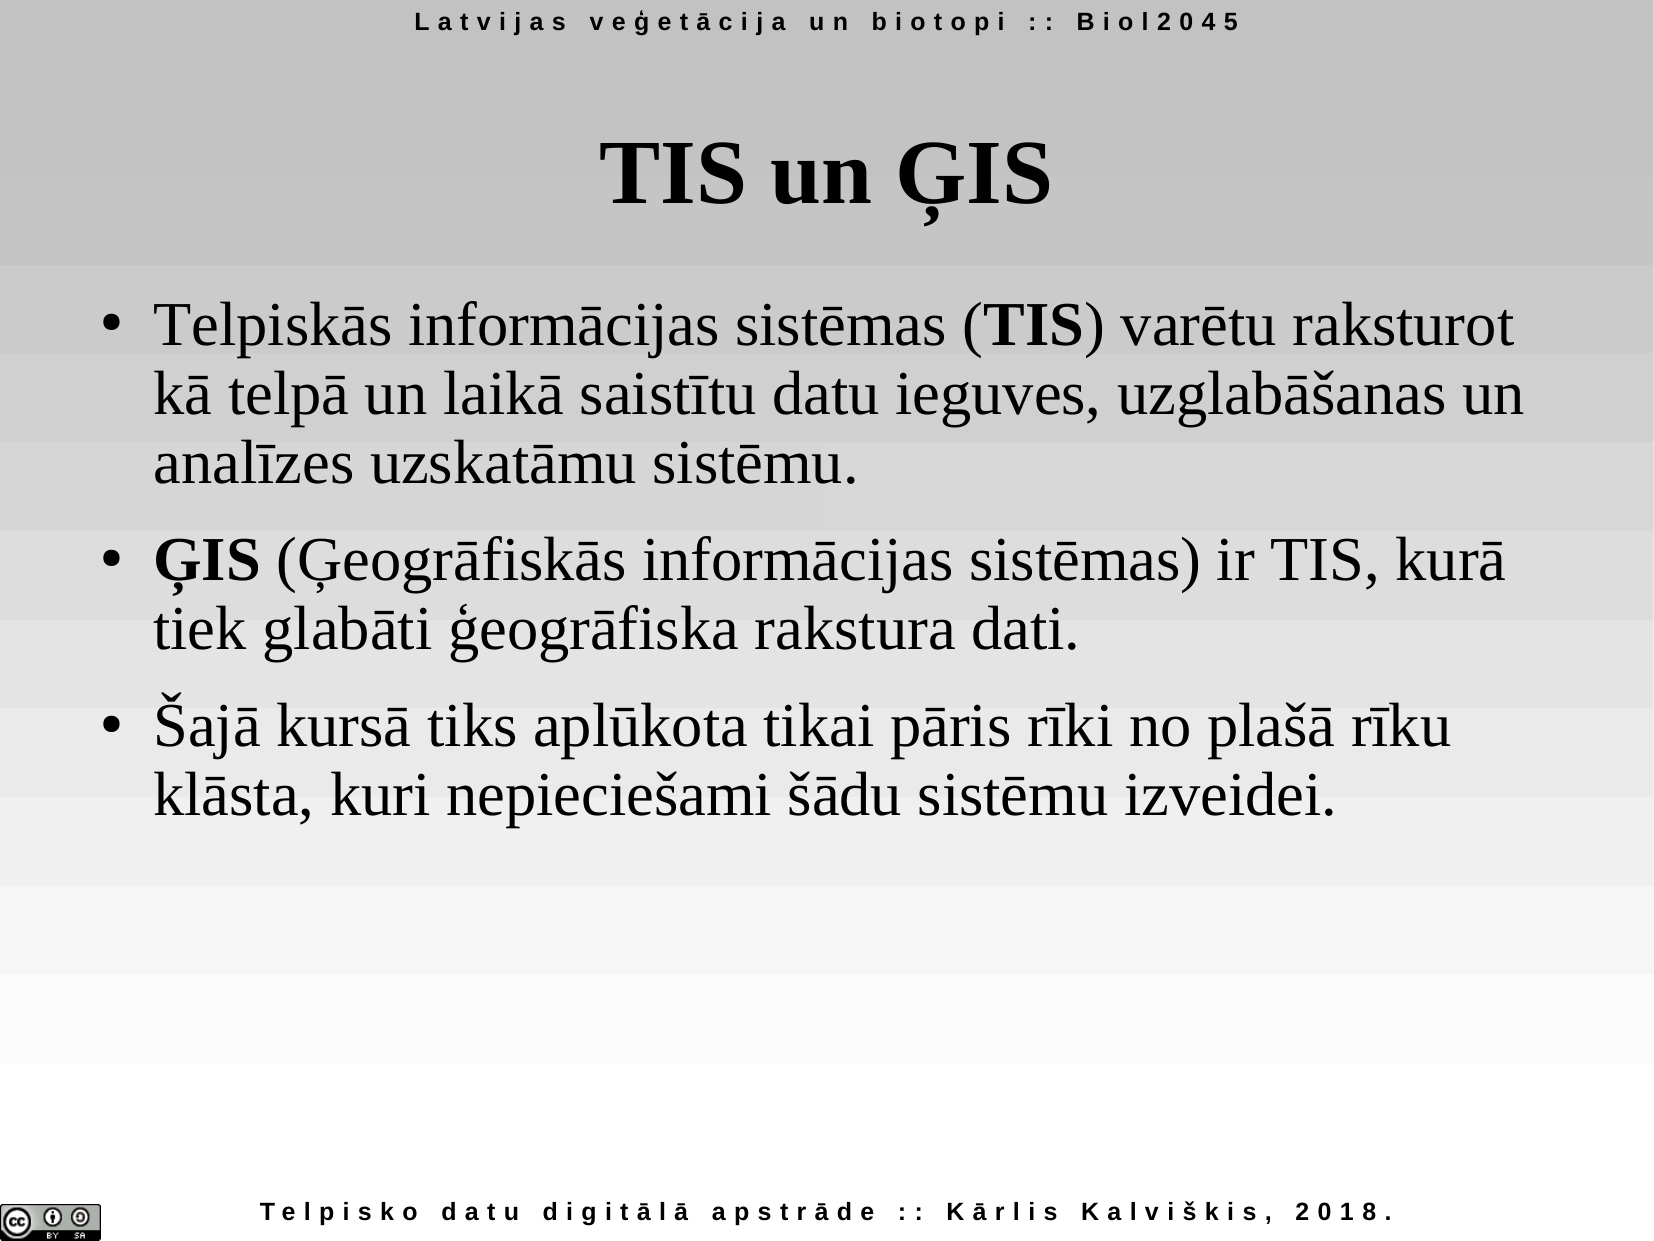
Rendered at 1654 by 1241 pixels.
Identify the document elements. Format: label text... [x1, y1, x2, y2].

picture [0, 0, 1654, 1241]
list Telpiskās informācijas sistēmas (TIS) varētu raksturot kā telpā un laikā saistītu datu ieguves, uzglabāšanas un analīzes uzskatāmu sistēmu. ĢIS (Ģeogrāfiskās informācijas sistēmas) ir TIS, kurā tiek glabāti ģeogrāfiska rakstura dati. Šajā kursā tiks aplūkota tikai pāris rīki no plašā rīku klāsta, kuri nepieciešami šādu sistēmu izveidei. [82, 289, 1571, 1113]
title TIS un ĢIS [29, 49, 1625, 296]
